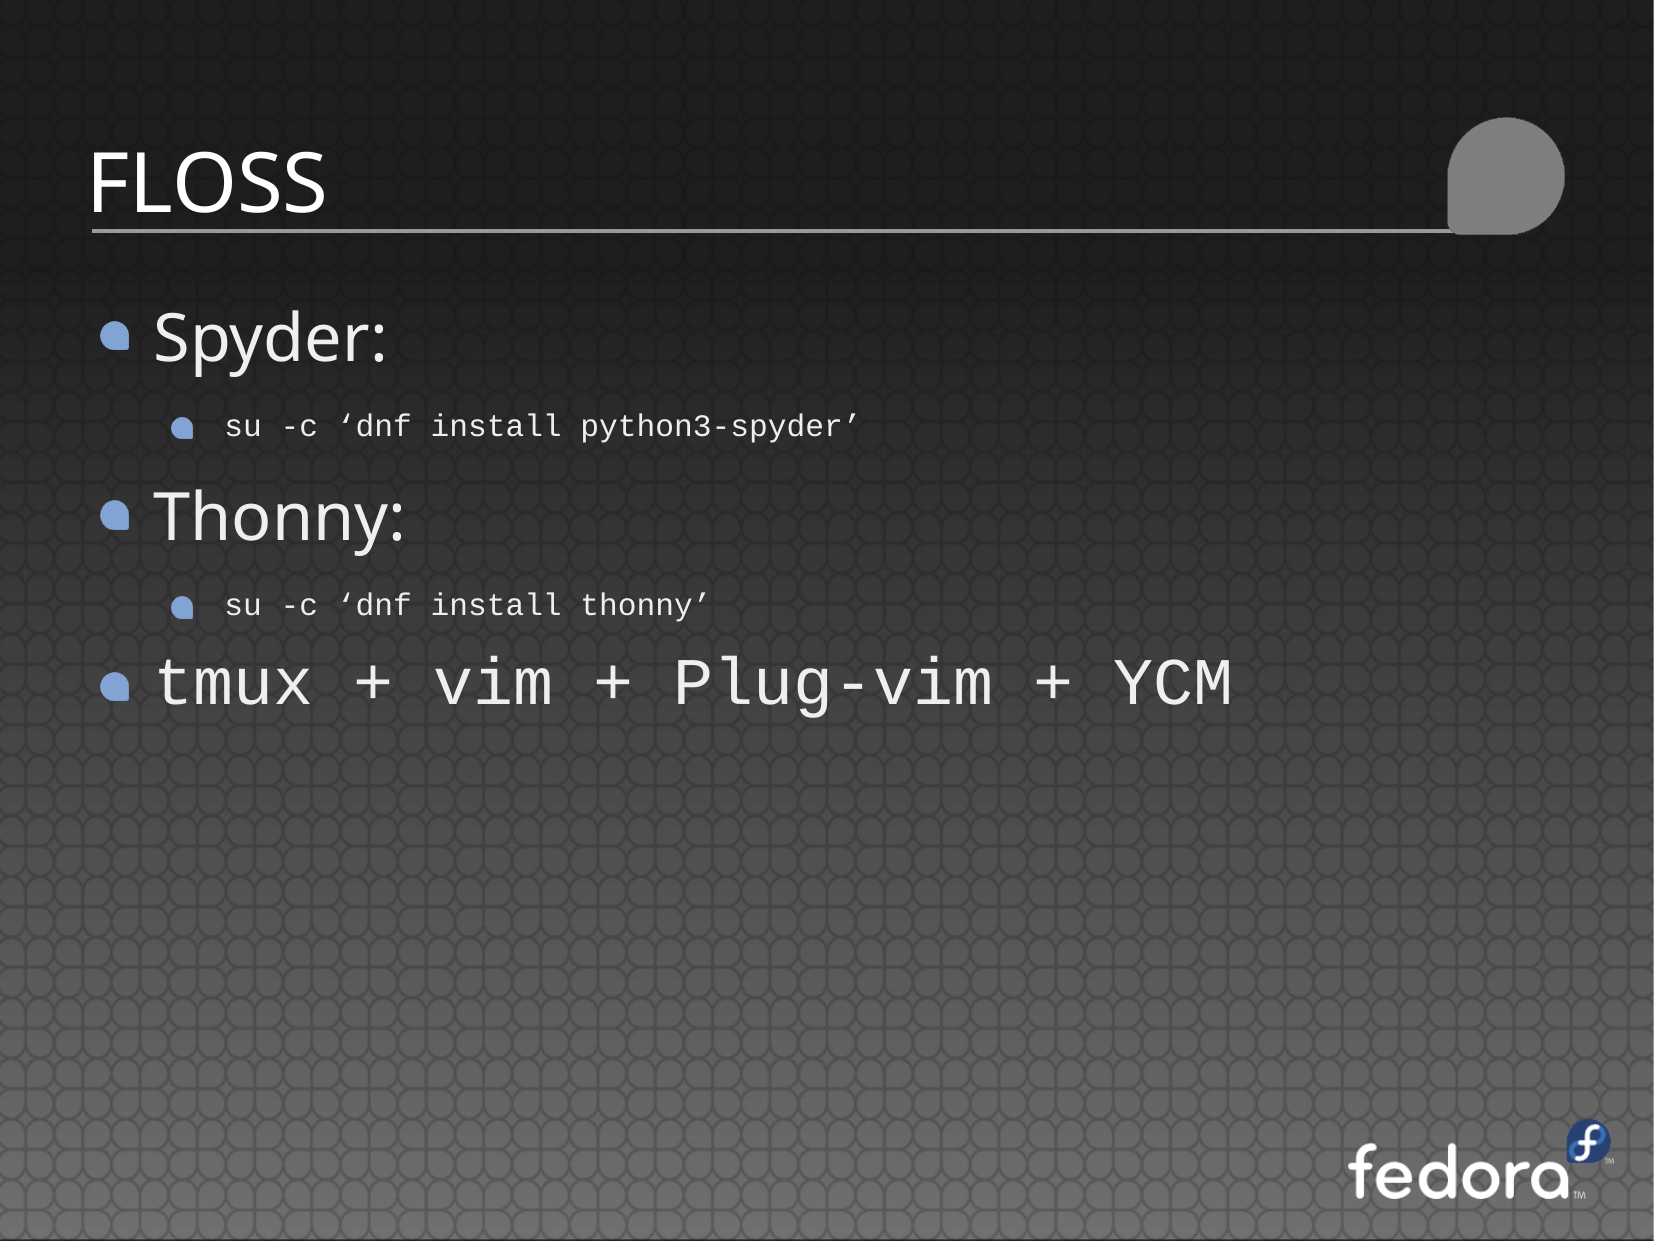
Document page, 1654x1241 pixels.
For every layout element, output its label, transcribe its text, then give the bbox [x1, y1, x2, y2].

list Spyder: su -c ‘dnf install python3-spyder’ Thonny: su -c ‘dnf install thonny’ tmux + vim + Plug-vim + YCM [82, 290, 1571, 1194]
picture [0, 0, 1654, 1241]
title FLOSS [86, 112, 1576, 249]
